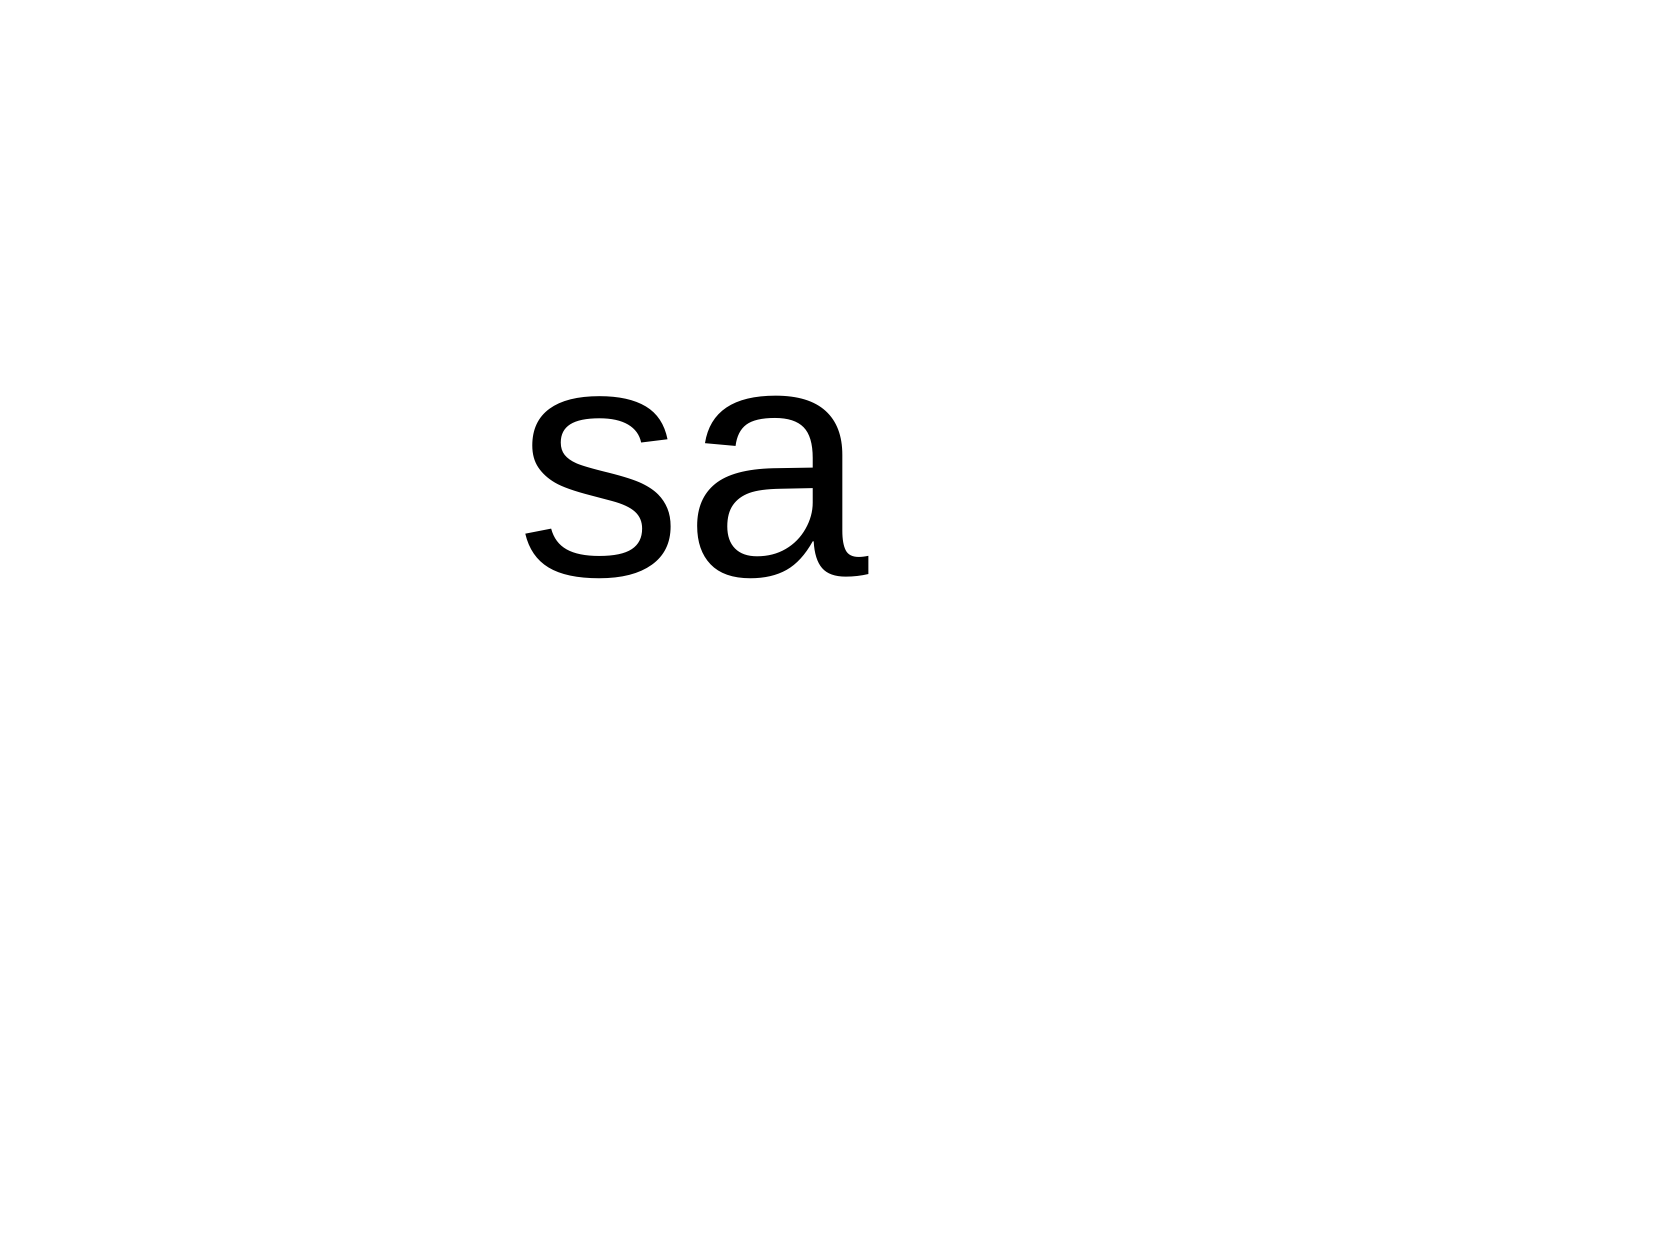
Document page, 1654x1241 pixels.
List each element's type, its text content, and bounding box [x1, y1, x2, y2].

text_box sa [501, 265, 1447, 653]
